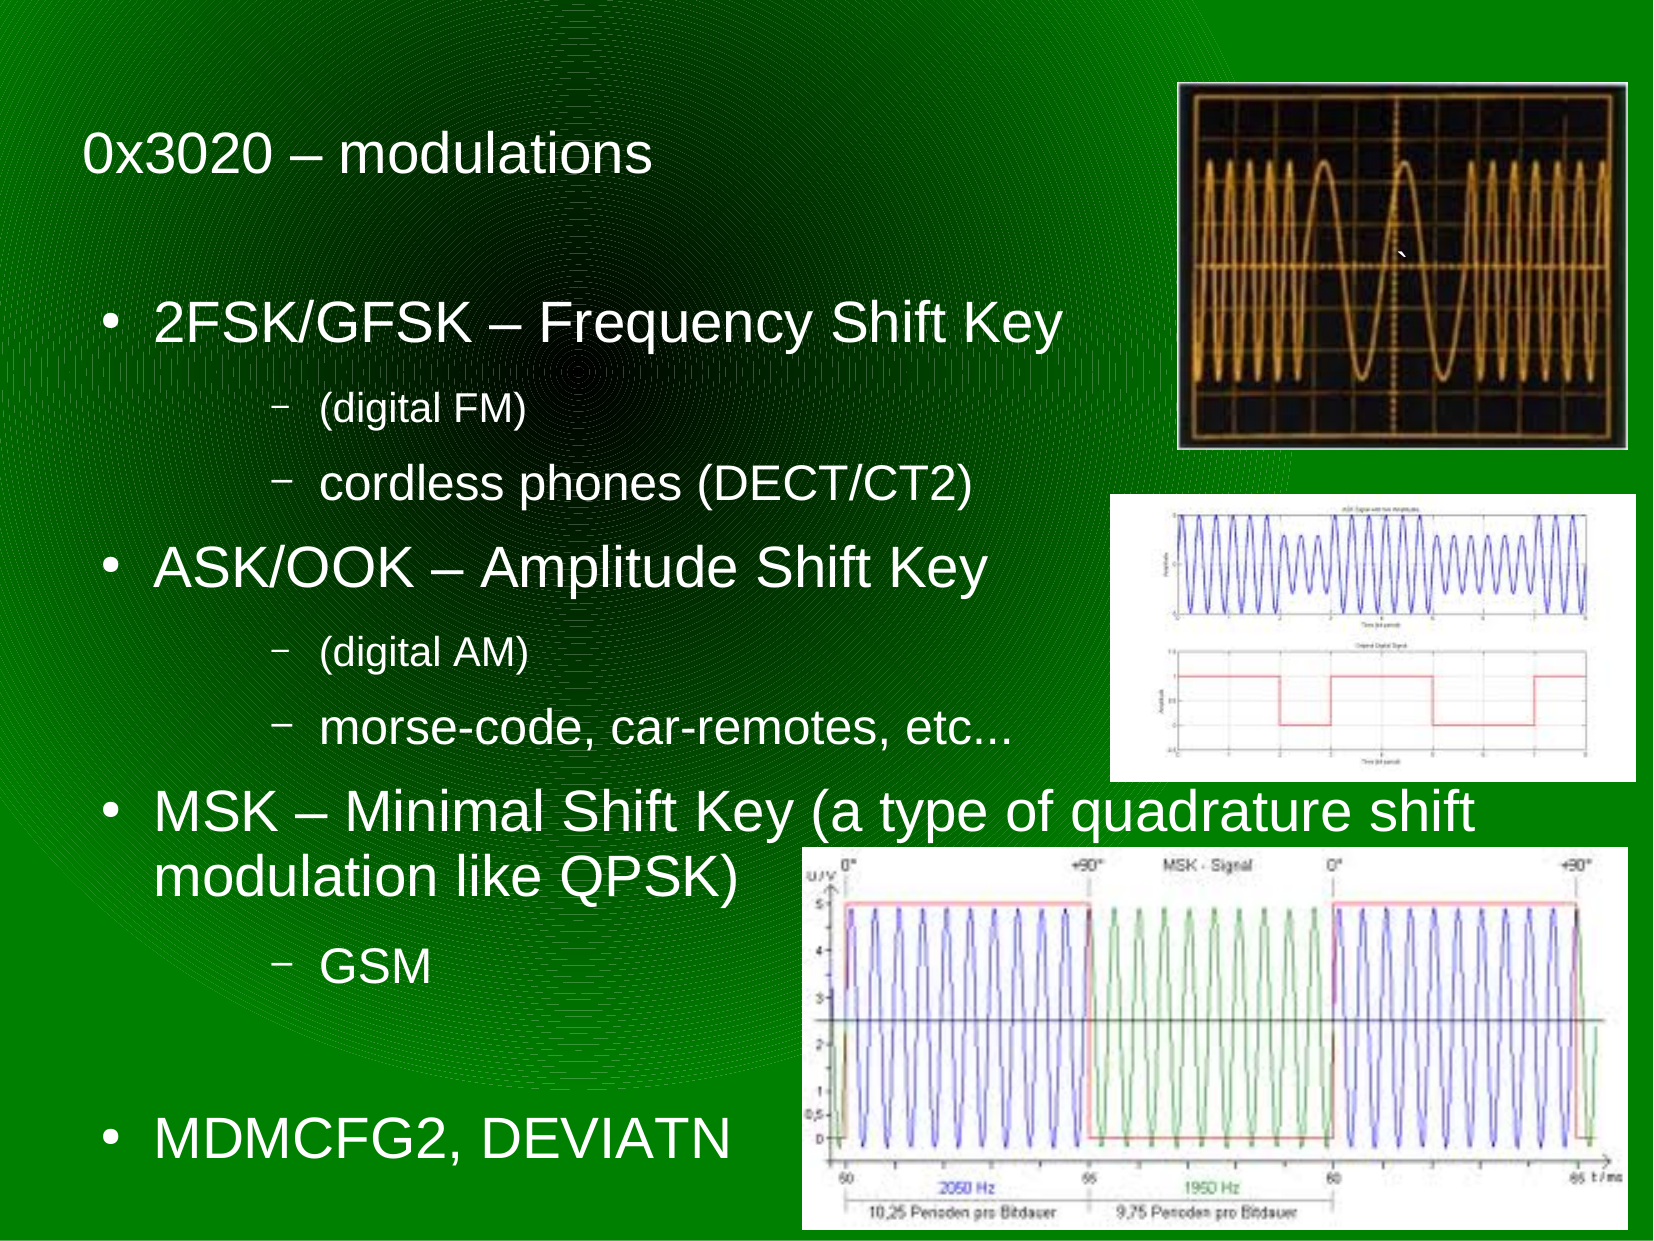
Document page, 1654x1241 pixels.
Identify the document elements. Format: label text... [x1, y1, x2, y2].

picture [1177, 82, 1628, 451]
title 0x3020 – modulations [82, 49, 1571, 257]
list 2FSK/GFSK – Frequency Shift Key (digital FM) cordless phones (DECT/CT2) ASK/OOK – Amplitude Shift Key (digital AM) morse-code, car-remotes, etc... MSK – Minimal Shift Key (a type of quadrature shift modulation like QPSK) GSM MDMCFG2, DEVIATN [82, 290, 1571, 1171]
picture [1110, 494, 1636, 782]
picture [802, 847, 1628, 1231]
